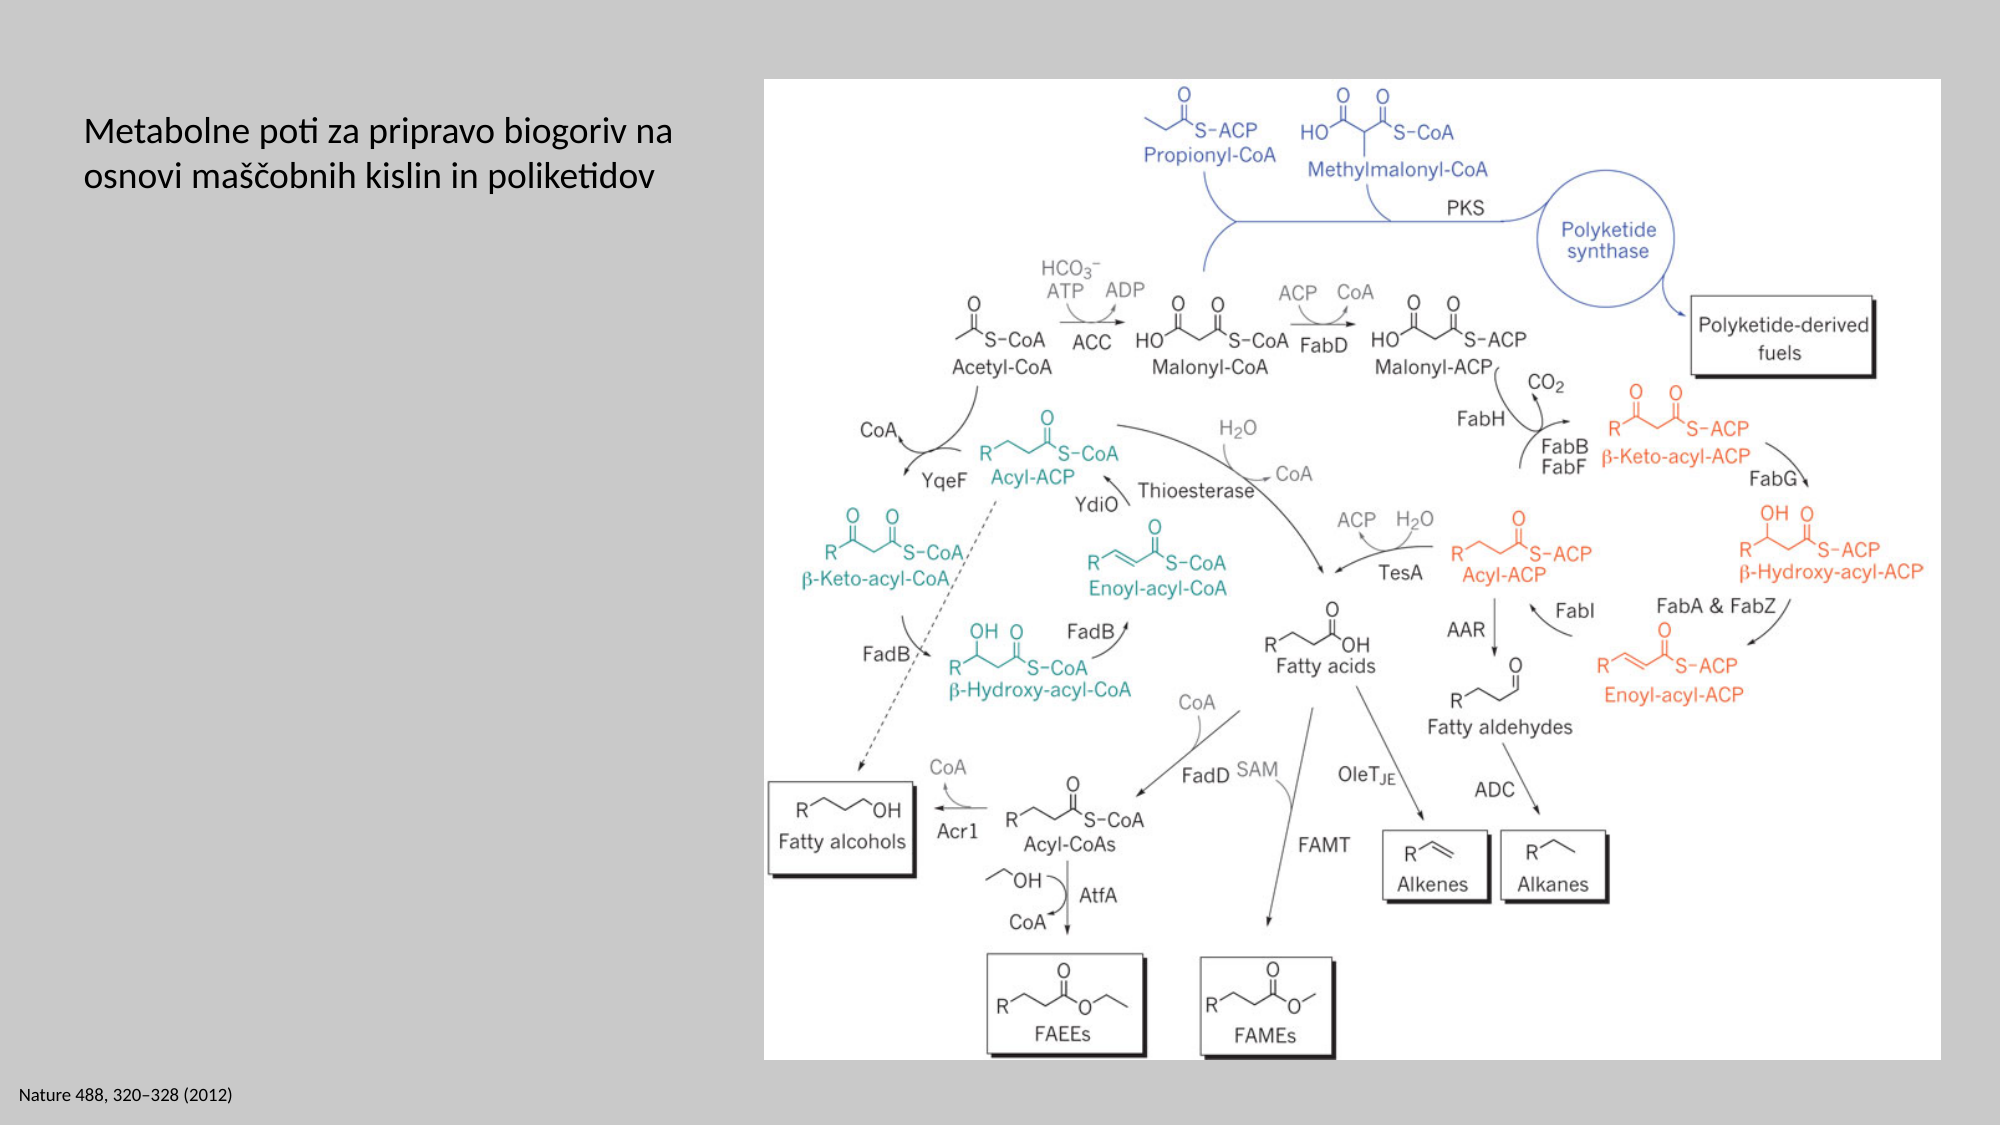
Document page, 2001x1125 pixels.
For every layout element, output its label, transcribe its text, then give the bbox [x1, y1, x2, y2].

picture [764, 79, 1941, 1060]
text_box Nature 488, 320–328 (2012) [0, 1075, 1000, 1113]
text_box Metabolne poti za pripravo biogoriv na osnovi maščobnih kislin in poliketidov [68, 98, 698, 204]
